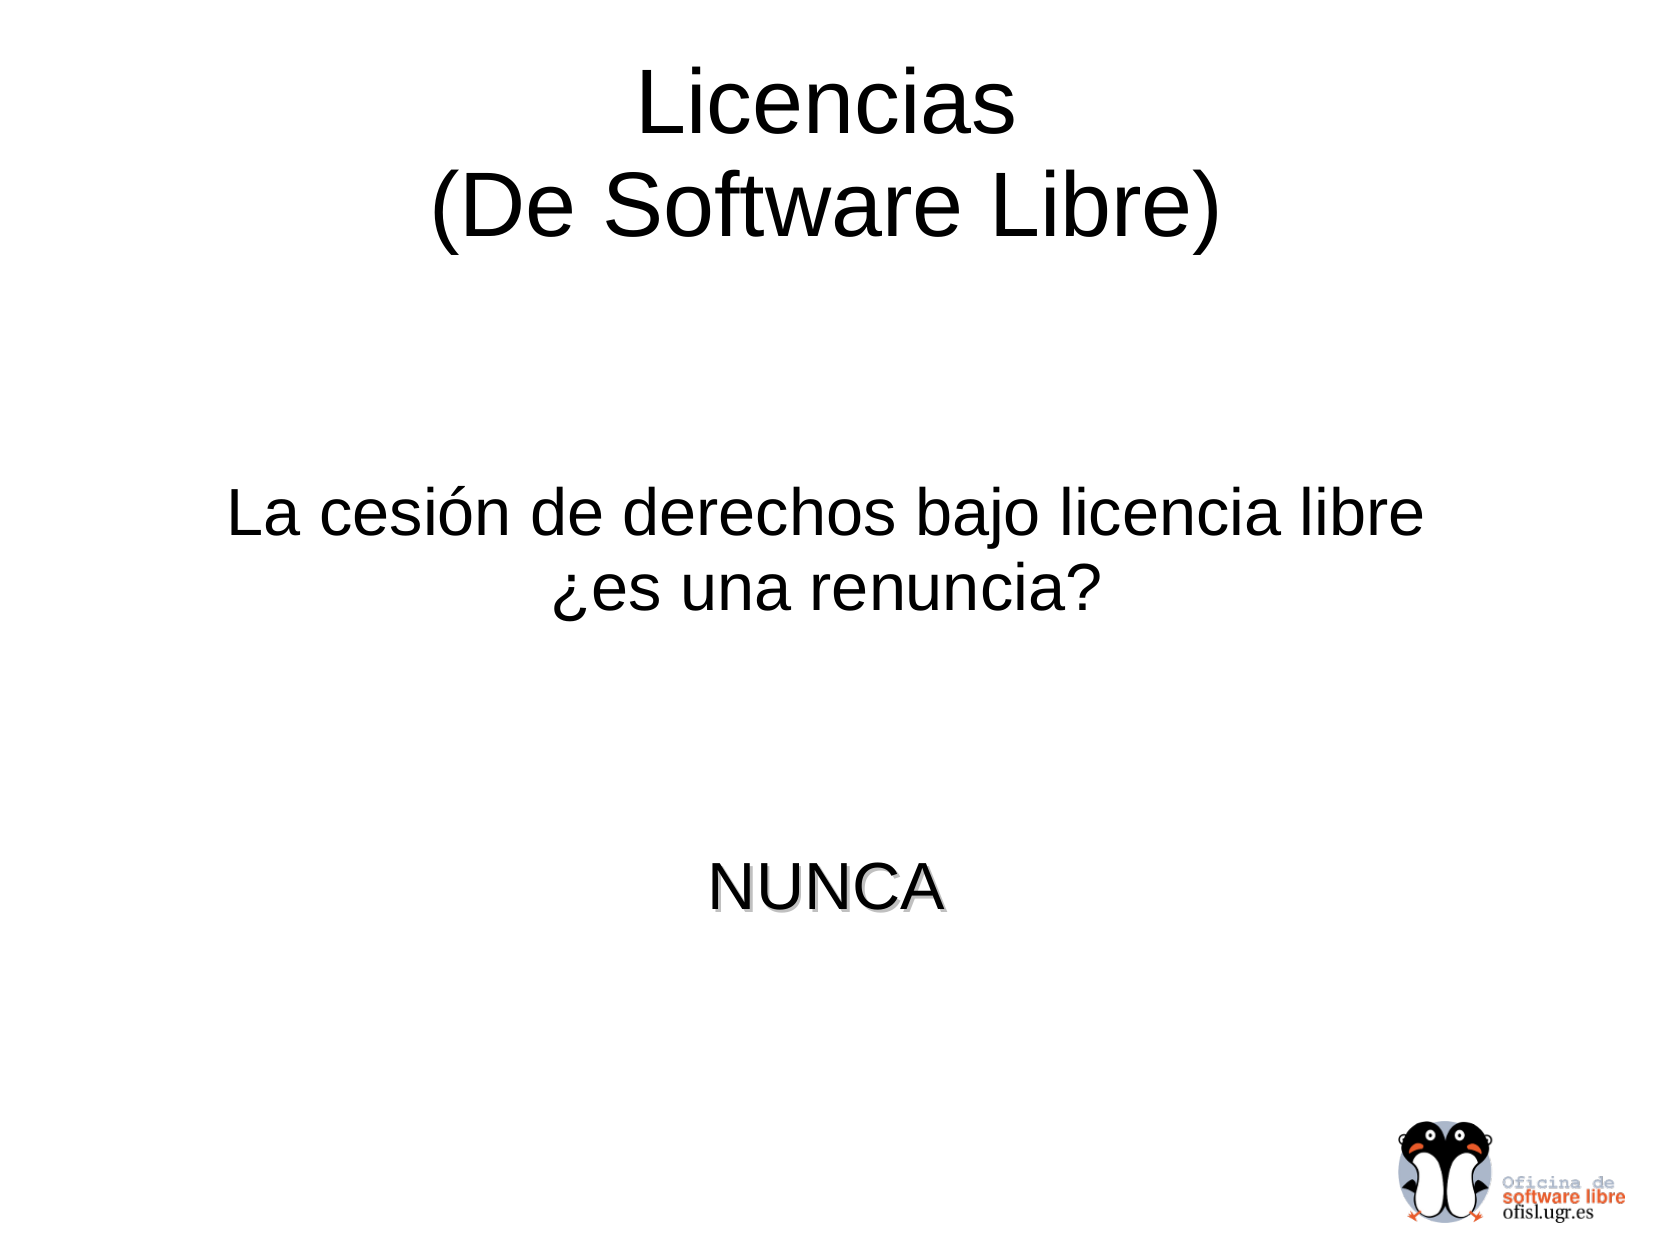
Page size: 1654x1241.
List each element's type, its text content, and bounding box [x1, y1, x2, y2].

title Licencias (De Software Libre) [82, 50, 1571, 256]
subtitle La cesión de derechos bajo licencia libre ¿es una renuncia? NUNCA [82, 297, 1571, 1102]
picture [1398, 1121, 1625, 1223]
